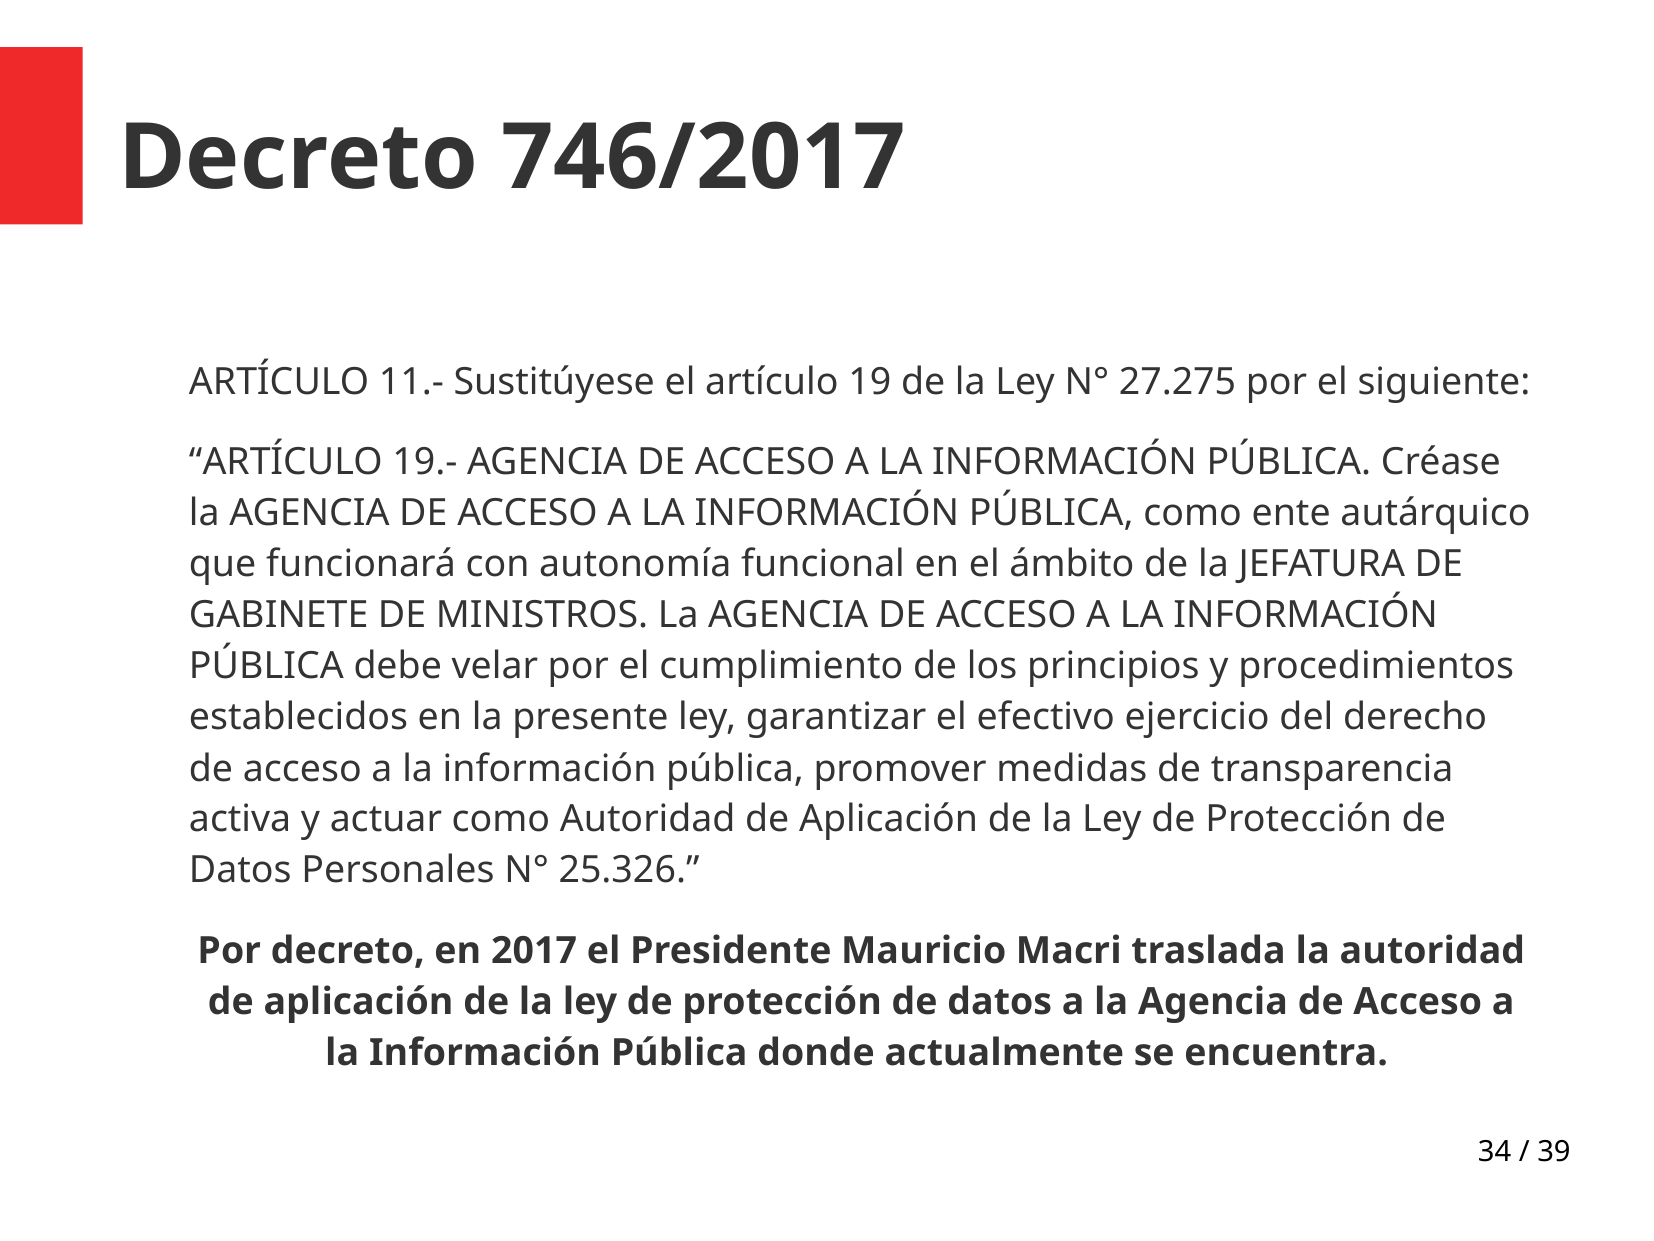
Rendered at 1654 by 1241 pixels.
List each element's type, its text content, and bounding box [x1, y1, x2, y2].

title Decreto 746/2017 [118, 49, 1571, 257]
list ARTÍCULO 11.- Sustitúyese el artículo 19 de la Ley N° 27.275 por el siguiente: “ARTÍCULO 19.- AGENCIA DE ACCESO A LA INFORMACIÓN PÚBLICA. Créase la AGENCIA DE ACCESO A LA INFORMACIÓN PÚBLICA, como ente autárquico que funcionará con autonomía funcional en el ámbito de la JEFATURA DE GABINETE DE MINISTROS. La AGENCIA DE ACCESO A LA INFORMACIÓN PÚBLICA debe velar por el cumplimiento de los principios y procedimientos establecidos en la presente ley, garantizar el efectivo ejercicio del derecho de acceso a la información pública, promover medidas de transparencia activa y actuar como Autoridad de Aplicación de la Ley de Protección de Datos Personales N° 25.326.” Por decreto, en 2017 el Presidente Mauricio Macri traslada la autoridad de aplicación de la ley de protección de datos a la Agencia de Acceso a la Información Pública donde actualmente se encuentra. [118, 354, 1536, 1074]
